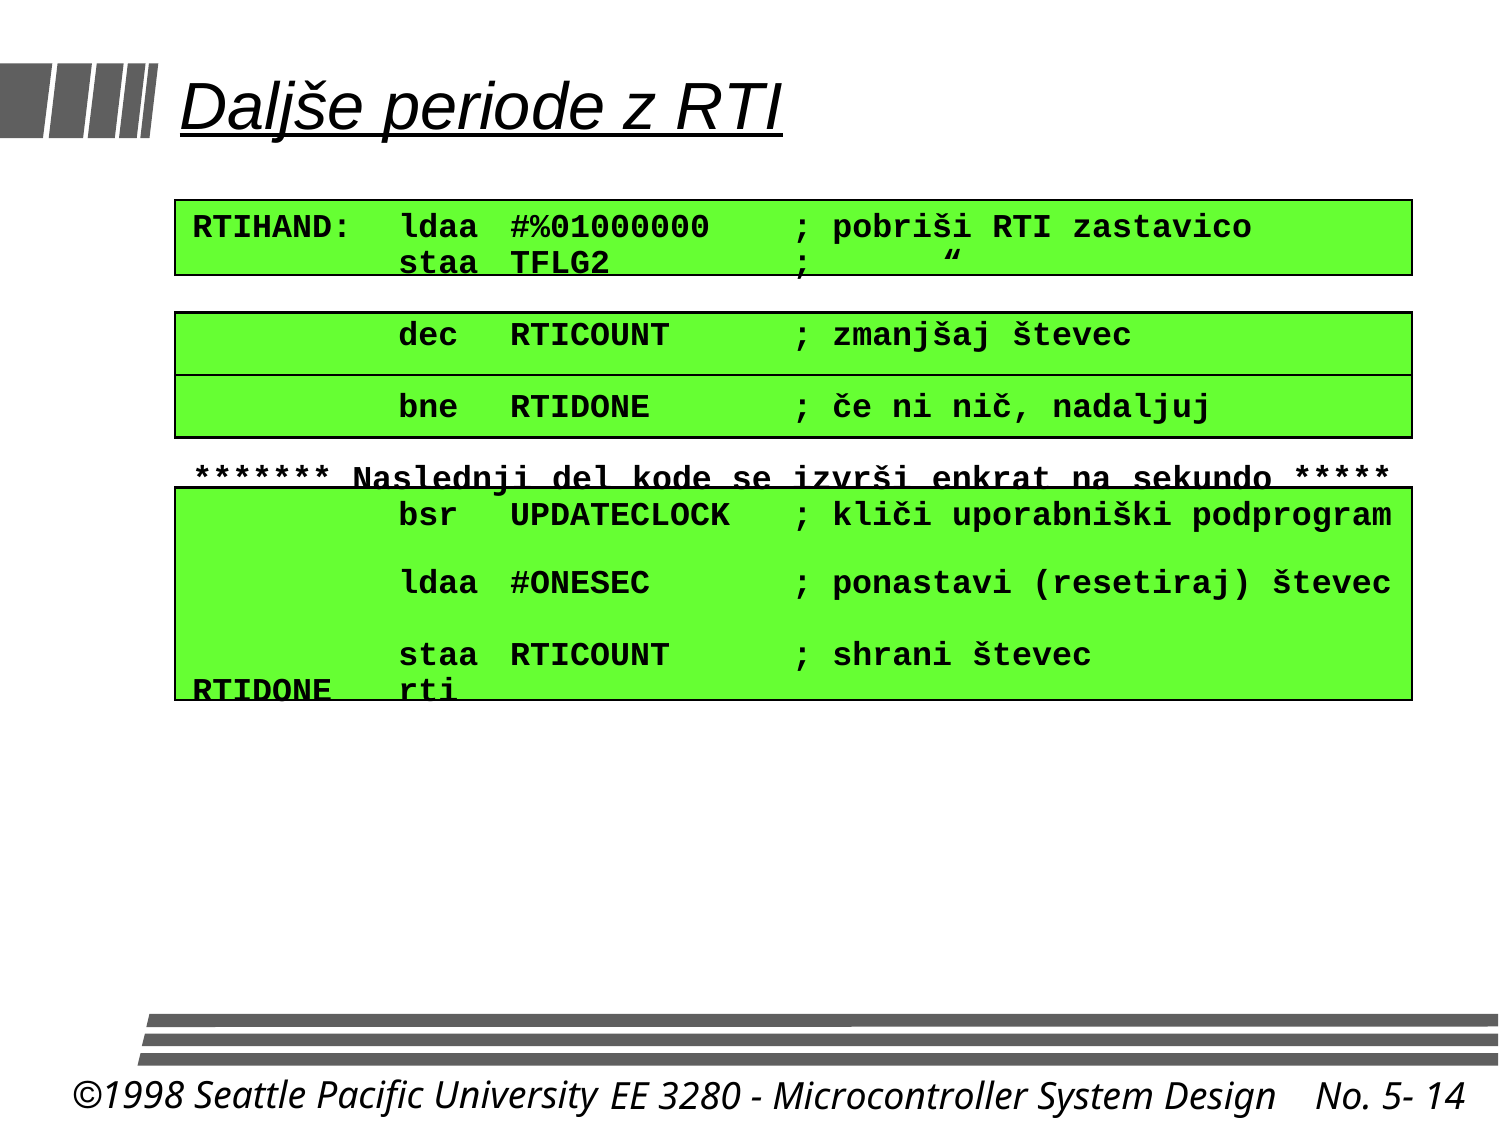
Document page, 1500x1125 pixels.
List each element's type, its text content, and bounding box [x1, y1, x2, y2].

title Daljše periode z RTI [164, 55, 1500, 151]
text_box [174, 200, 1413, 276]
text_box RTIHAND: ldaa #%01000000 ; pobriši RTI zastavico staa TFLG2 ; “ dec RTICOUNT ; zmanjšaj števec bne RTIDONE ; če ni nič, nadaljuj ******* Naslednji del kode se izvrši enkrat na sekundo ***** bsr UPDATECLOCK ; kliči uporabniški podprogram ldaa #ONESEC ; ponastavi (resetiraj) števec staa RTICOUNT ; shrani števec RTIDONE rti [177, 204, 1411, 716]
